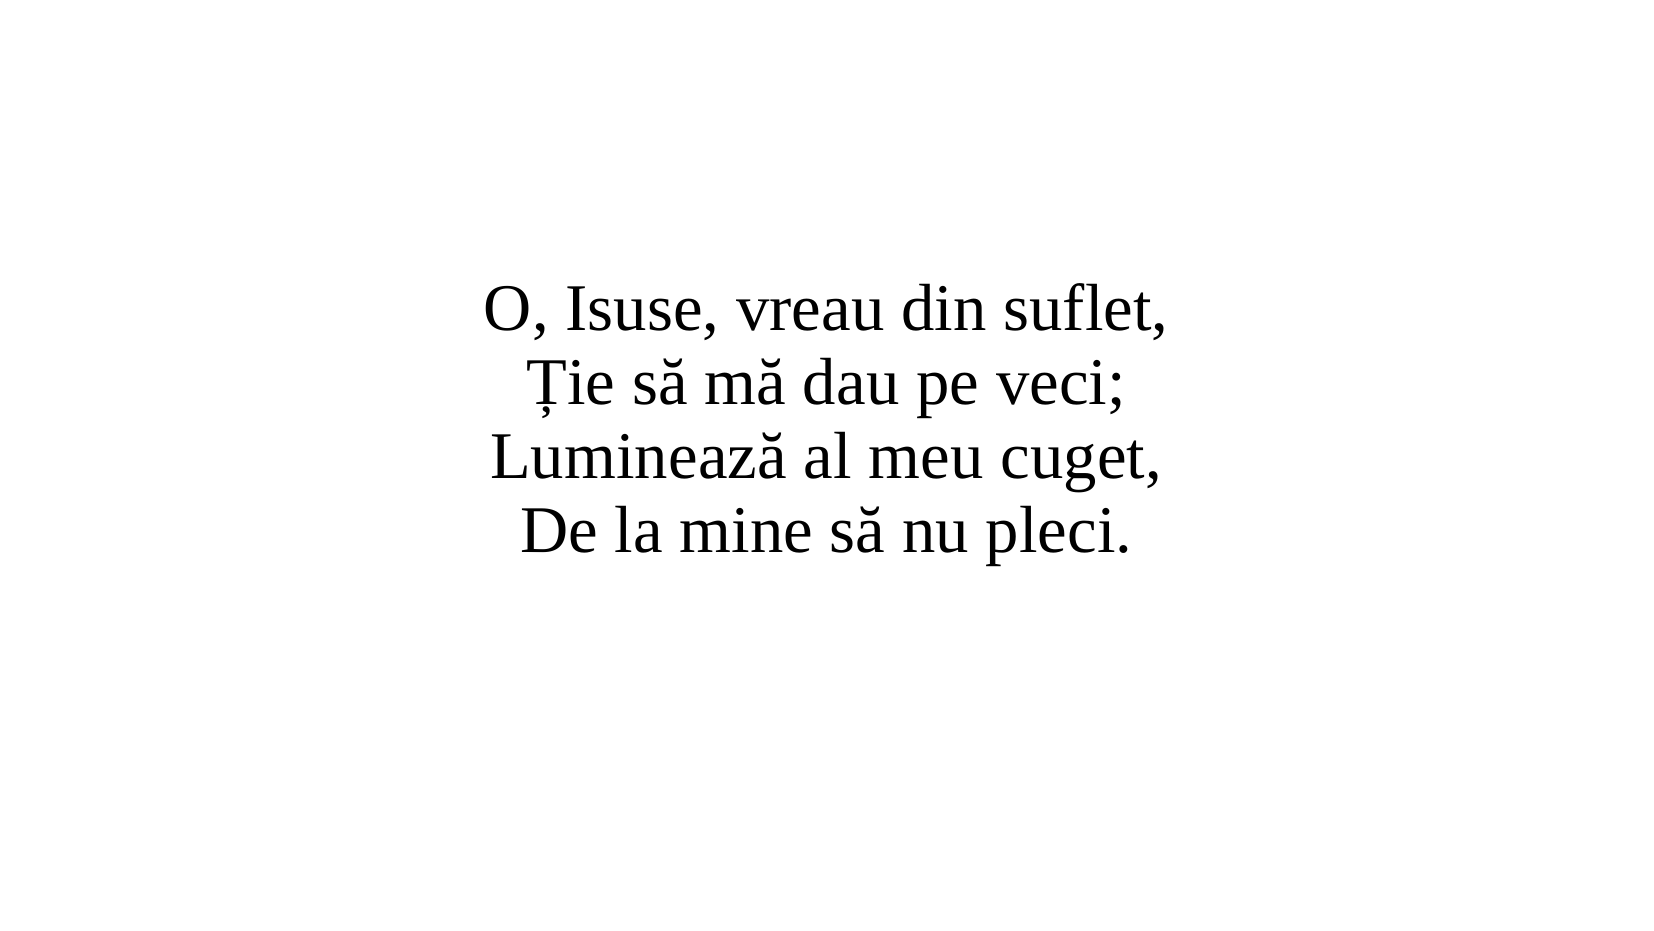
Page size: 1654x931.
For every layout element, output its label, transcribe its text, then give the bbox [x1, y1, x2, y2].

subtitle O, Isuse, vreau din suflet, Ție să mă dau pe veci; Luminează al meu cuget, De la mine să nu pleci. [352, 175, 1301, 663]
